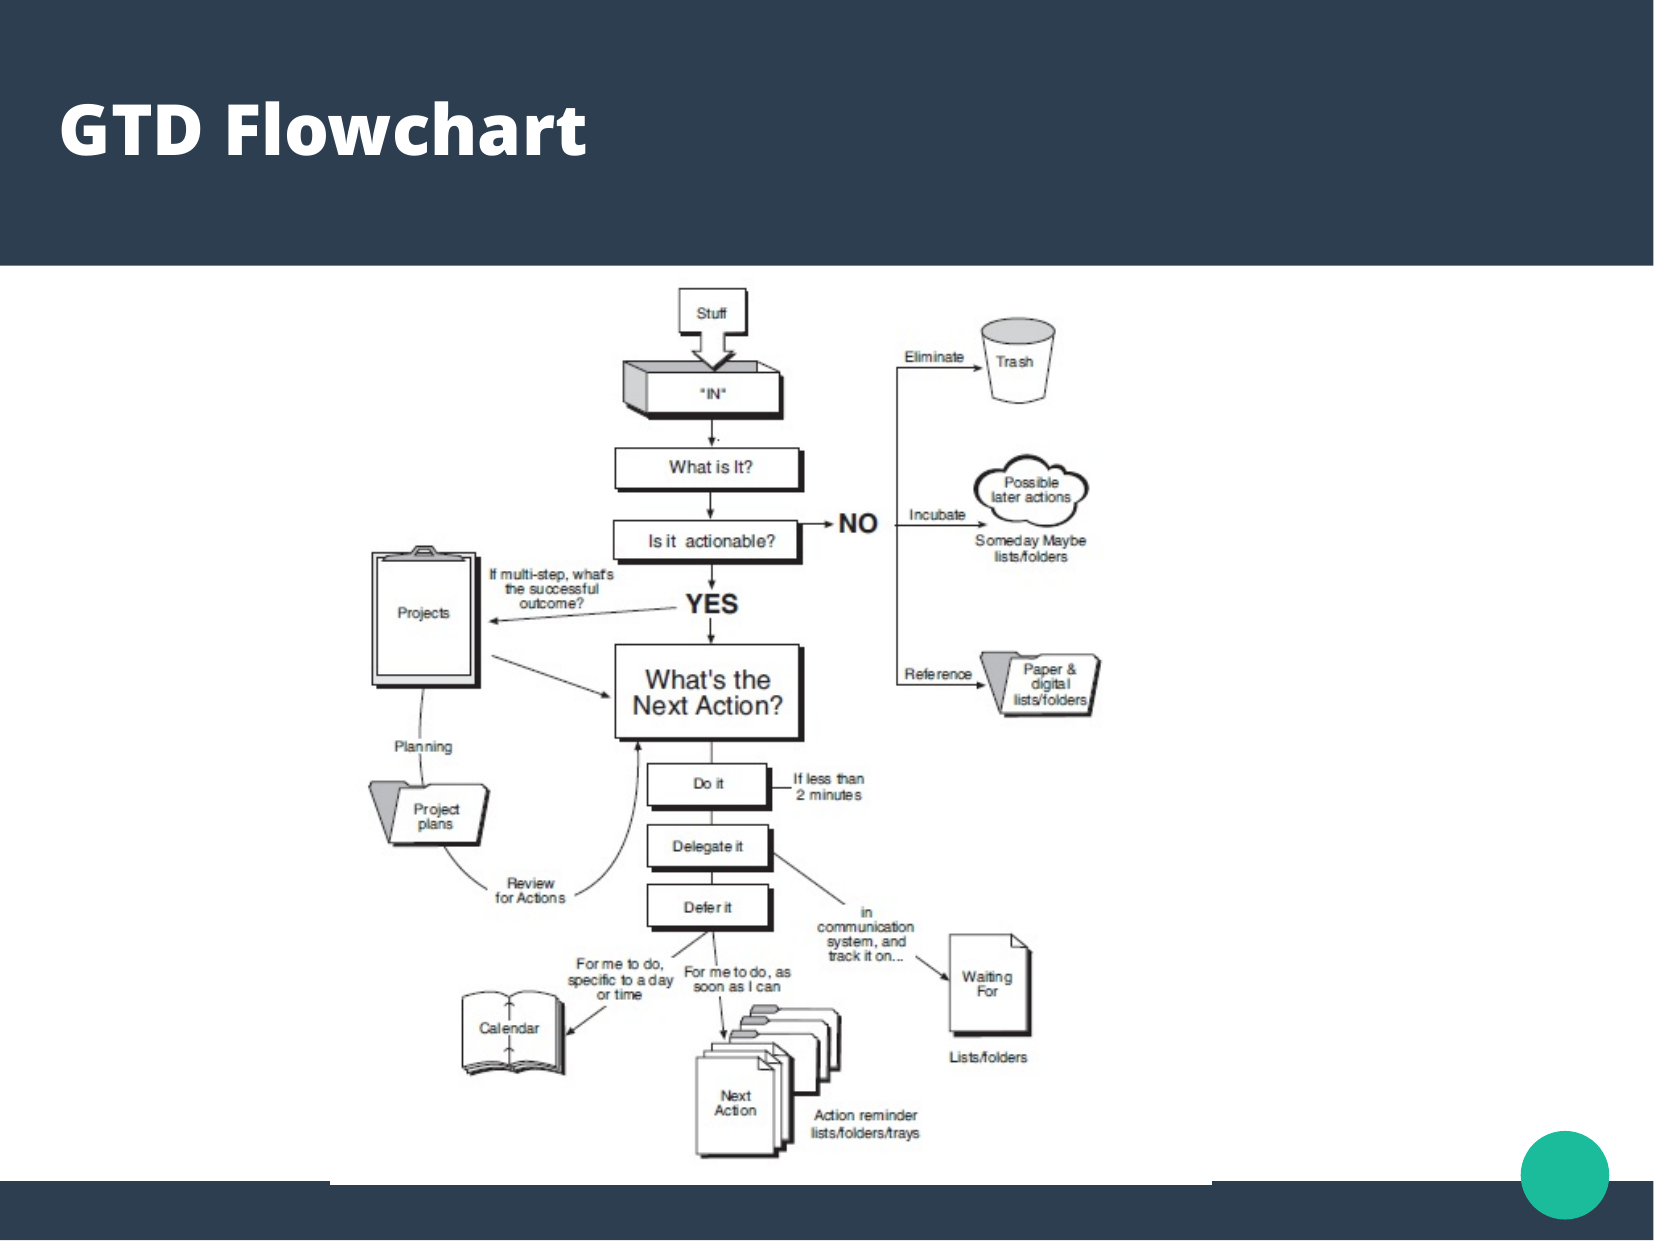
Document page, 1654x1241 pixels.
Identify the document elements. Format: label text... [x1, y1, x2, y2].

picture [330, 277, 1212, 1186]
title GTD Flowchart [59, 49, 1595, 207]
